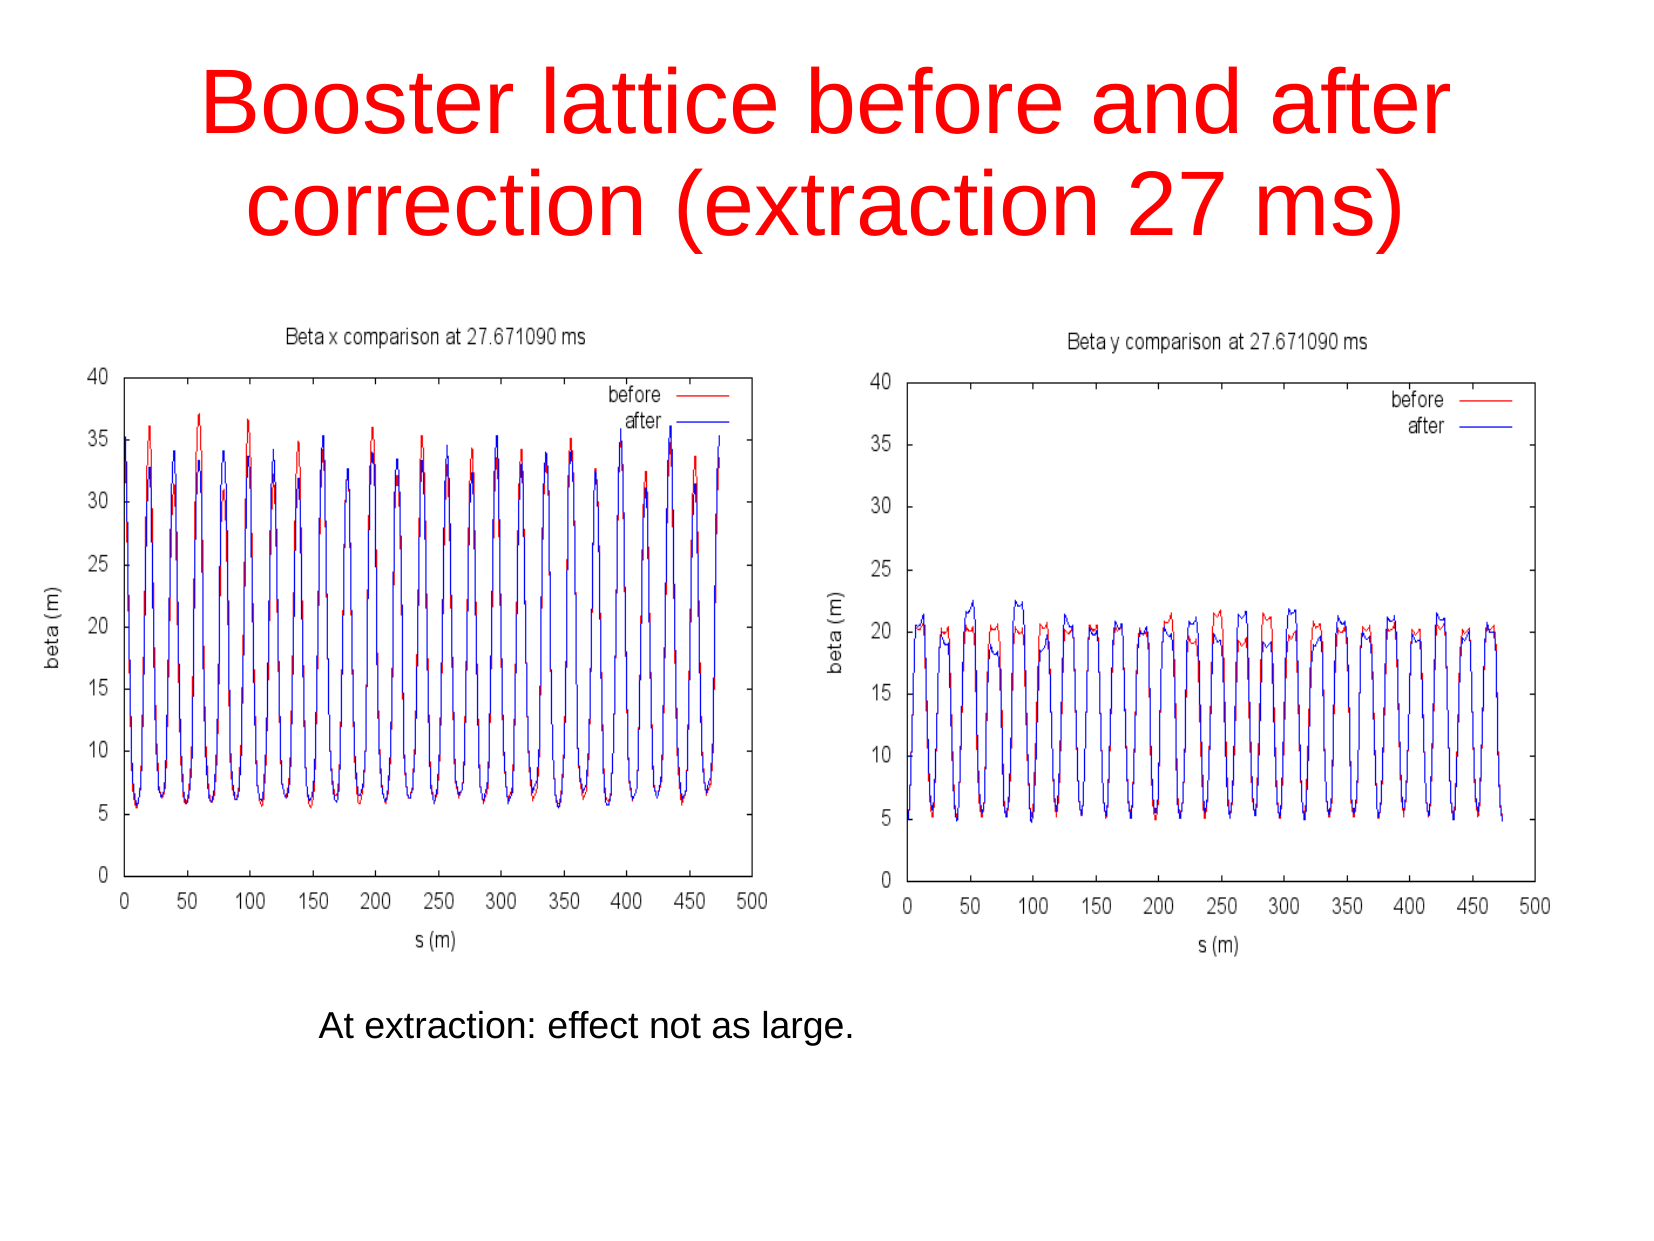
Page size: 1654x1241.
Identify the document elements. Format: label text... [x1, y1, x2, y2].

picture [820, 304, 1571, 965]
picture [37, 299, 788, 961]
title Booster lattice before and after correction (extraction 27 ms) [82, 49, 1571, 257]
text_box At extraction: effect not as large. [303, 997, 1519, 1055]
